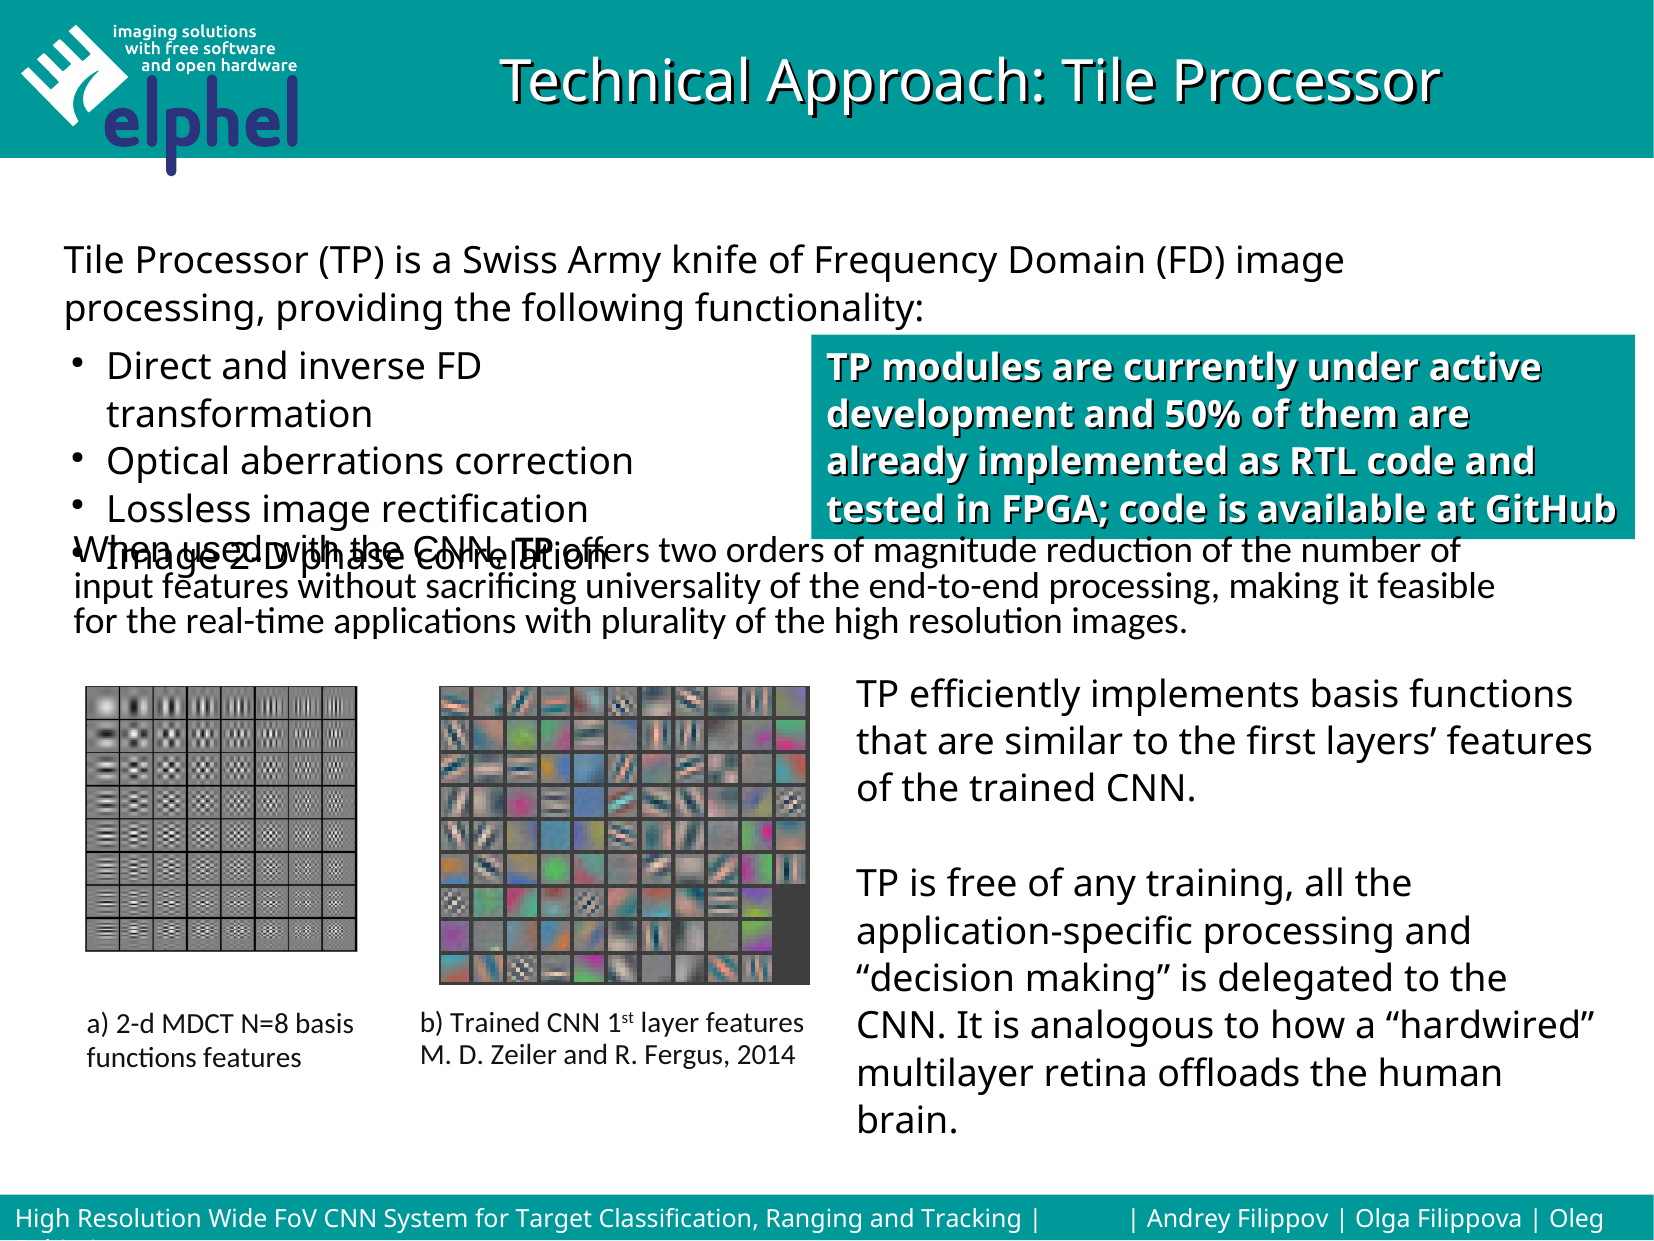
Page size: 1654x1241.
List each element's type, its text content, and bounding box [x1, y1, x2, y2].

text_box b) Trained CNN 1st layer features M. D. Zeiler and R. Fergus, 2014 [404, 995, 857, 1079]
text_box Direct and inverse FD transformation Optical aberrations correction Lossless image rectification Image 2-D phase correlation [55, 334, 766, 546]
text_box TP efficiently implements basis functions that are similar to the first layers’ features of the trained CNN. TP is free of any training, all the application-specific processing and “decision making” is delegated to the CNN. It is analogous to how a “hardwired” multilayer retina offloads the human brain. [841, 661, 1620, 1034]
text_box Tile Processor (TP) is a Swiss Army knife of Frequency Domain (FD) image processing, providing the following functionality: [48, 228, 1547, 325]
text_box TP modules are currently under active development and 50% of them are already implemented as RTL code and tested in FPGA; code is available at GitHub [811, 334, 1635, 506]
picture [71, 667, 822, 992]
text_box a) 2-d MDCT N=8 basis functions features [71, 996, 398, 1082]
title Technical Approach: Tile Processor [314, 0, 1643, 158]
text_box When used with the CNN, TP offers two orders of magnitude reduction of the number of input features without sacrificing universality of the end-to-end processing, making it feasible for the real-time applications with plurality of the high resolution images. [58, 522, 1534, 651]
